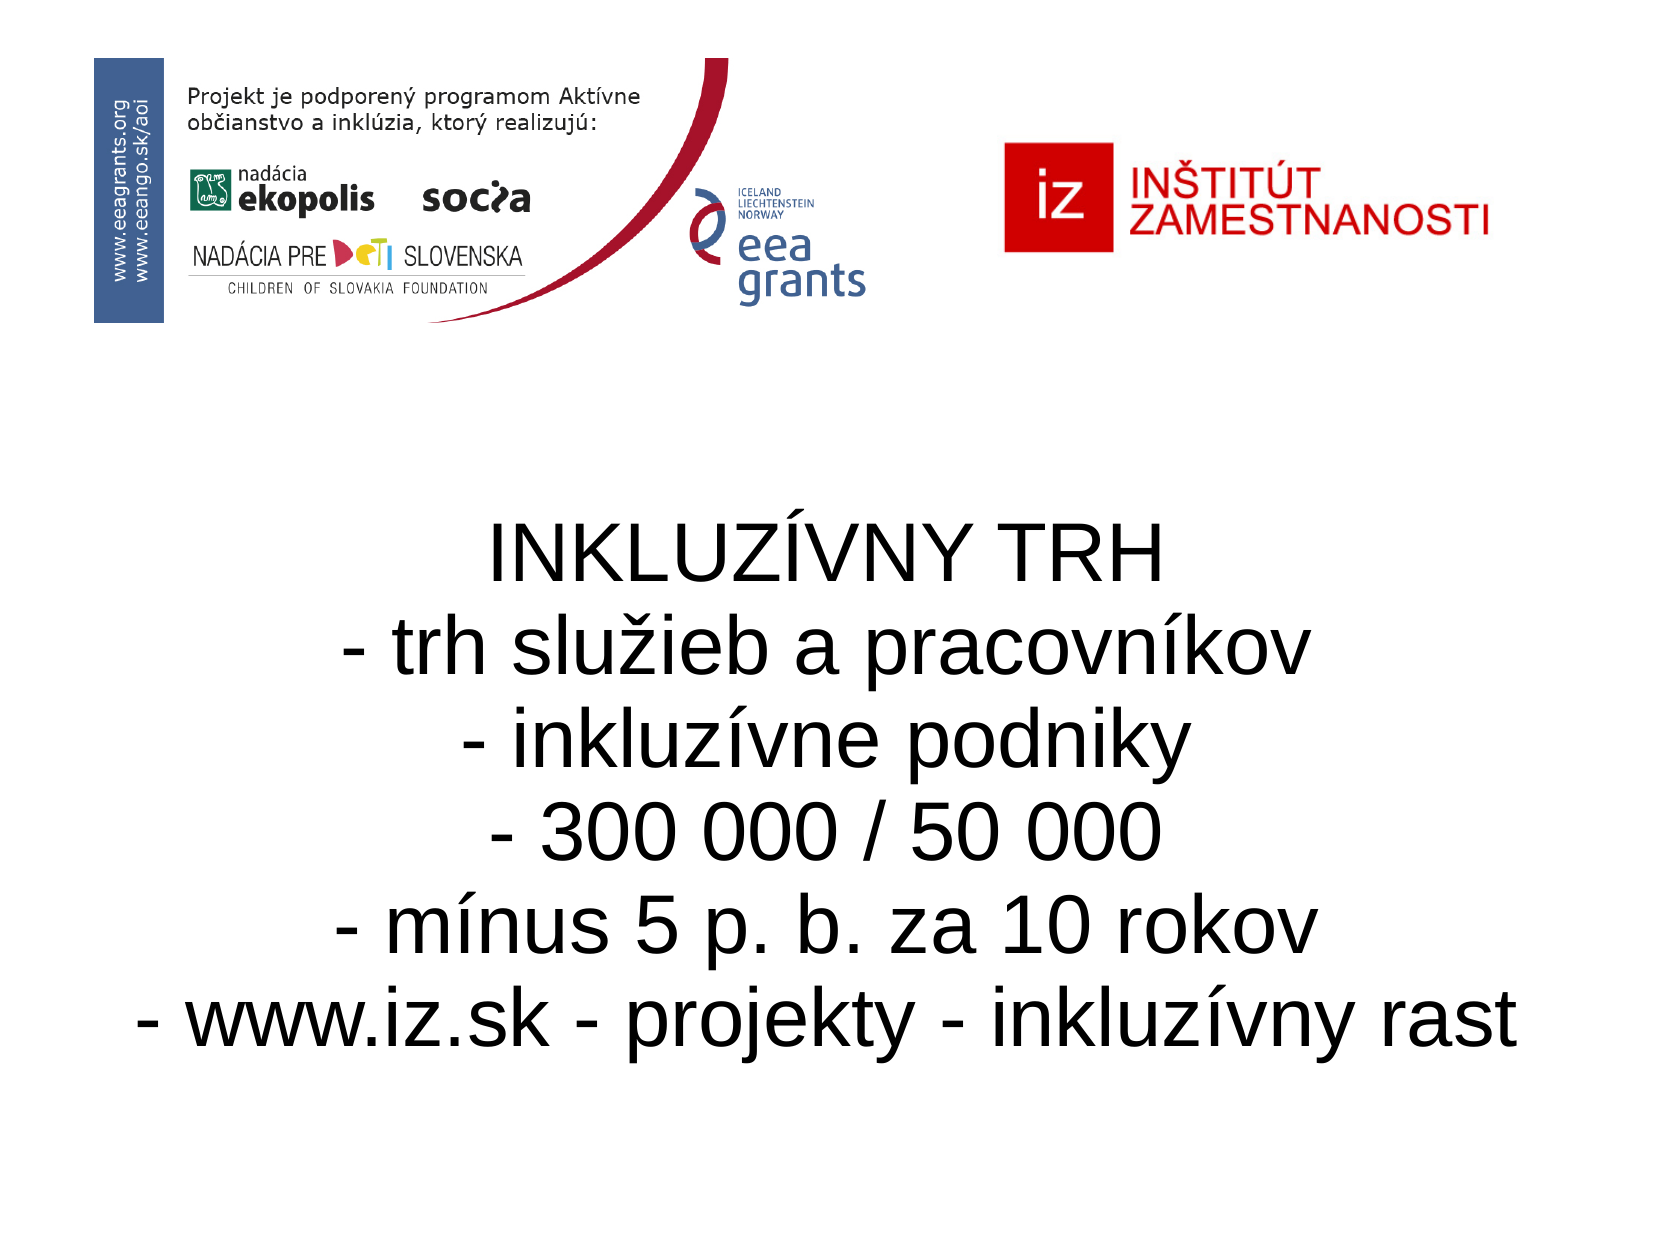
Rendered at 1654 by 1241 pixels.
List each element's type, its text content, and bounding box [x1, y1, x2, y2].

subtitle INKLUZÍVNY TRH - trh služieb a pracovníkov - inkluzívne podniky - 300 000 / 50 000 - mínus 5 p. b. za 10 rokov - www.iz.sk - projekty - inkluzívny rast [82, 425, 1571, 1145]
picture [944, 47, 1548, 343]
picture [94, 58, 887, 324]
